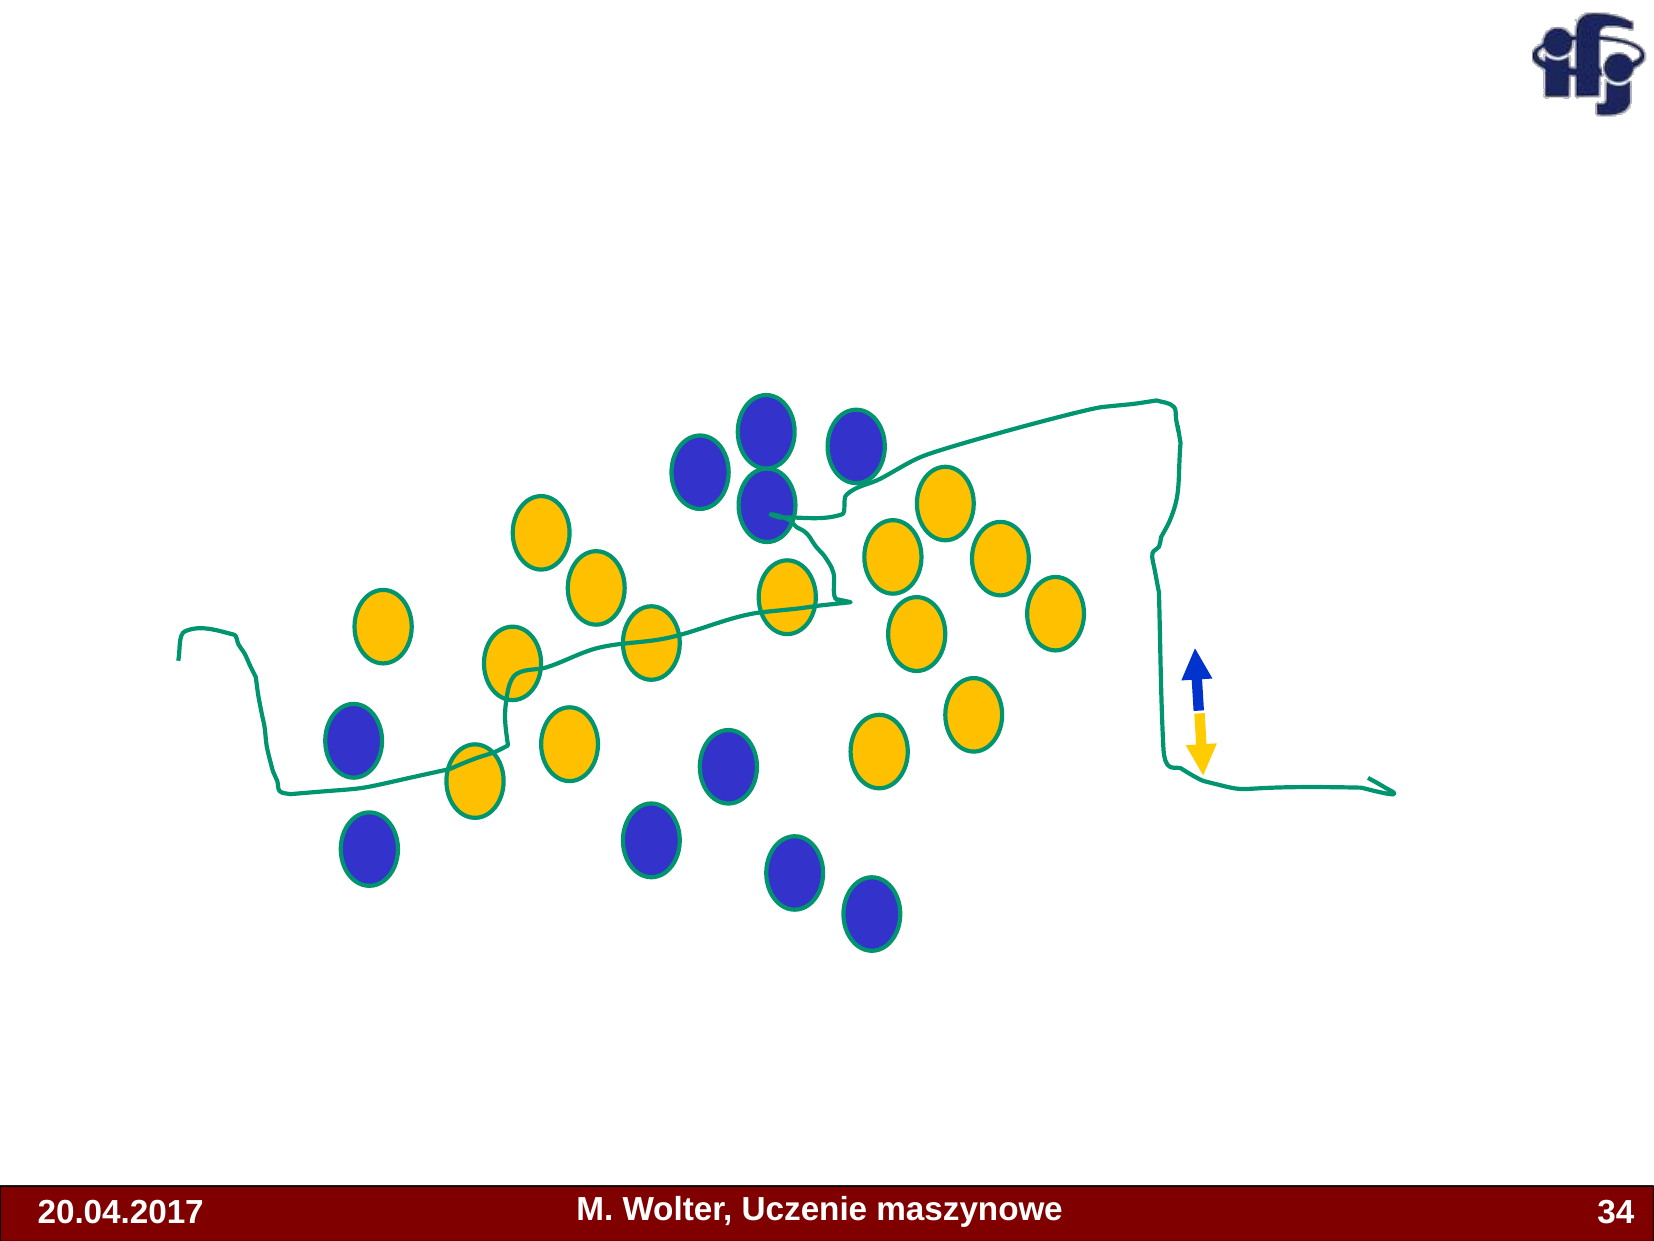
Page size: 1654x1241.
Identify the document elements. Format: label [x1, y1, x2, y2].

text_box [626, 609, 675, 640]
text_box [703, 733, 754, 801]
text_box [853, 718, 905, 785]
text_box [357, 593, 409, 660]
text_box [449, 756, 501, 815]
text_box [626, 639, 677, 677]
text_box [516, 499, 567, 567]
text_box [328, 707, 379, 775]
text_box [867, 523, 919, 591]
text_box [891, 600, 942, 668]
text_box [510, 672, 537, 697]
text_box [487, 630, 538, 695]
text_box [453, 747, 487, 764]
picture [1525, 0, 1654, 129]
text_box [766, 610, 811, 631]
text_box [846, 880, 897, 948]
text_box [626, 806, 677, 874]
text_box [830, 413, 882, 480]
text_box [948, 681, 999, 749]
text_box [1030, 580, 1081, 648]
text_box [741, 398, 792, 466]
text_box [769, 839, 820, 907]
text_box [975, 525, 1026, 592]
text_box [742, 471, 793, 539]
text_box [762, 563, 813, 609]
text_box [544, 710, 595, 778]
text_box [674, 438, 726, 506]
text_box [344, 815, 395, 883]
text_box [920, 470, 971, 537]
text_box [571, 554, 622, 622]
